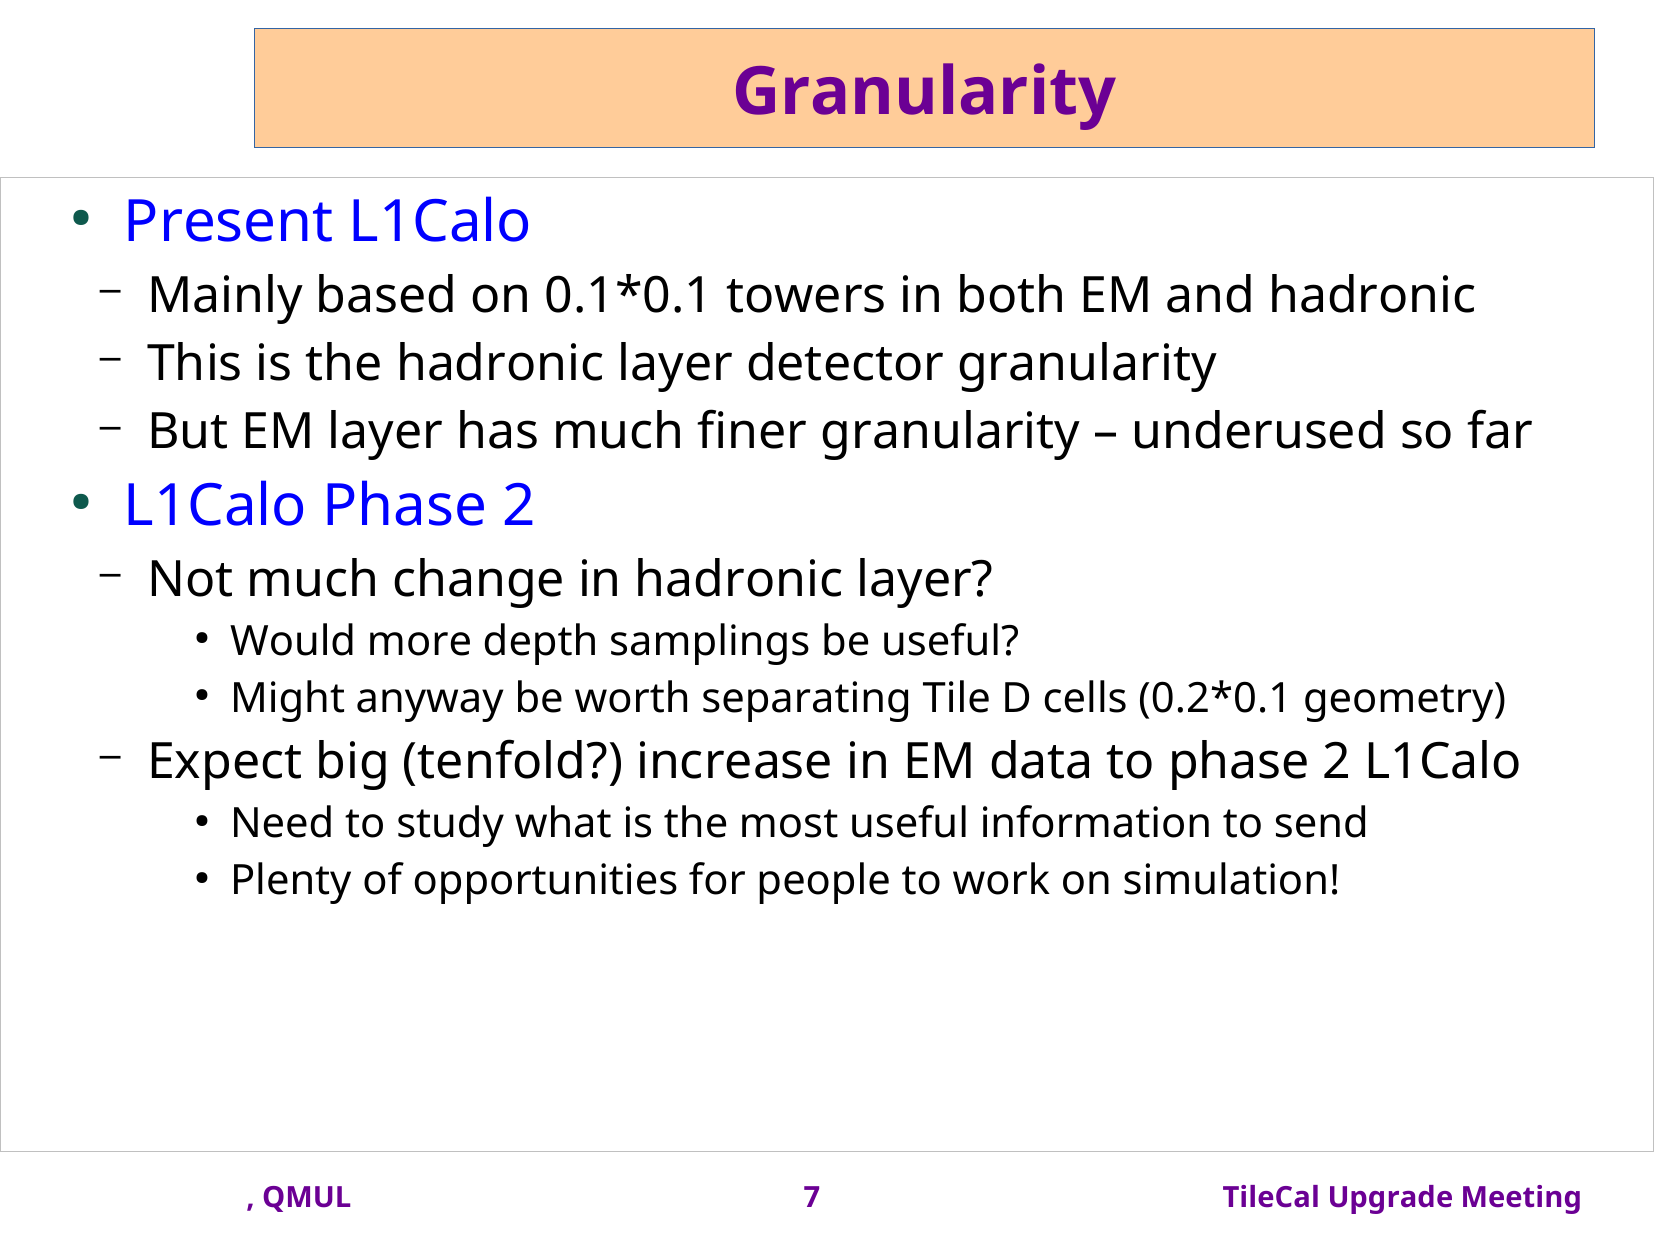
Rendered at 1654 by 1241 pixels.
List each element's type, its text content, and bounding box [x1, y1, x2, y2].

title Granularity [254, 28, 1595, 148]
list Present L1Calo Mainly based on 0.1*0.1 towers in both EM and hadronic This is the hadronic layer detector granularity But EM layer has much finer granularity – underused so far L1Calo Phase 2 Not much change in hadronic layer? Would more depth samplings be useful? Might anyway be worth separating Tile D cells (0.2*0.1 geometry) Expect big (tenfold?) increase in EM data to phase 2 L1Calo Need to study what is the most useful information to send Plenty of opportunities for people to work on simulation! [52, 179, 1598, 1152]
